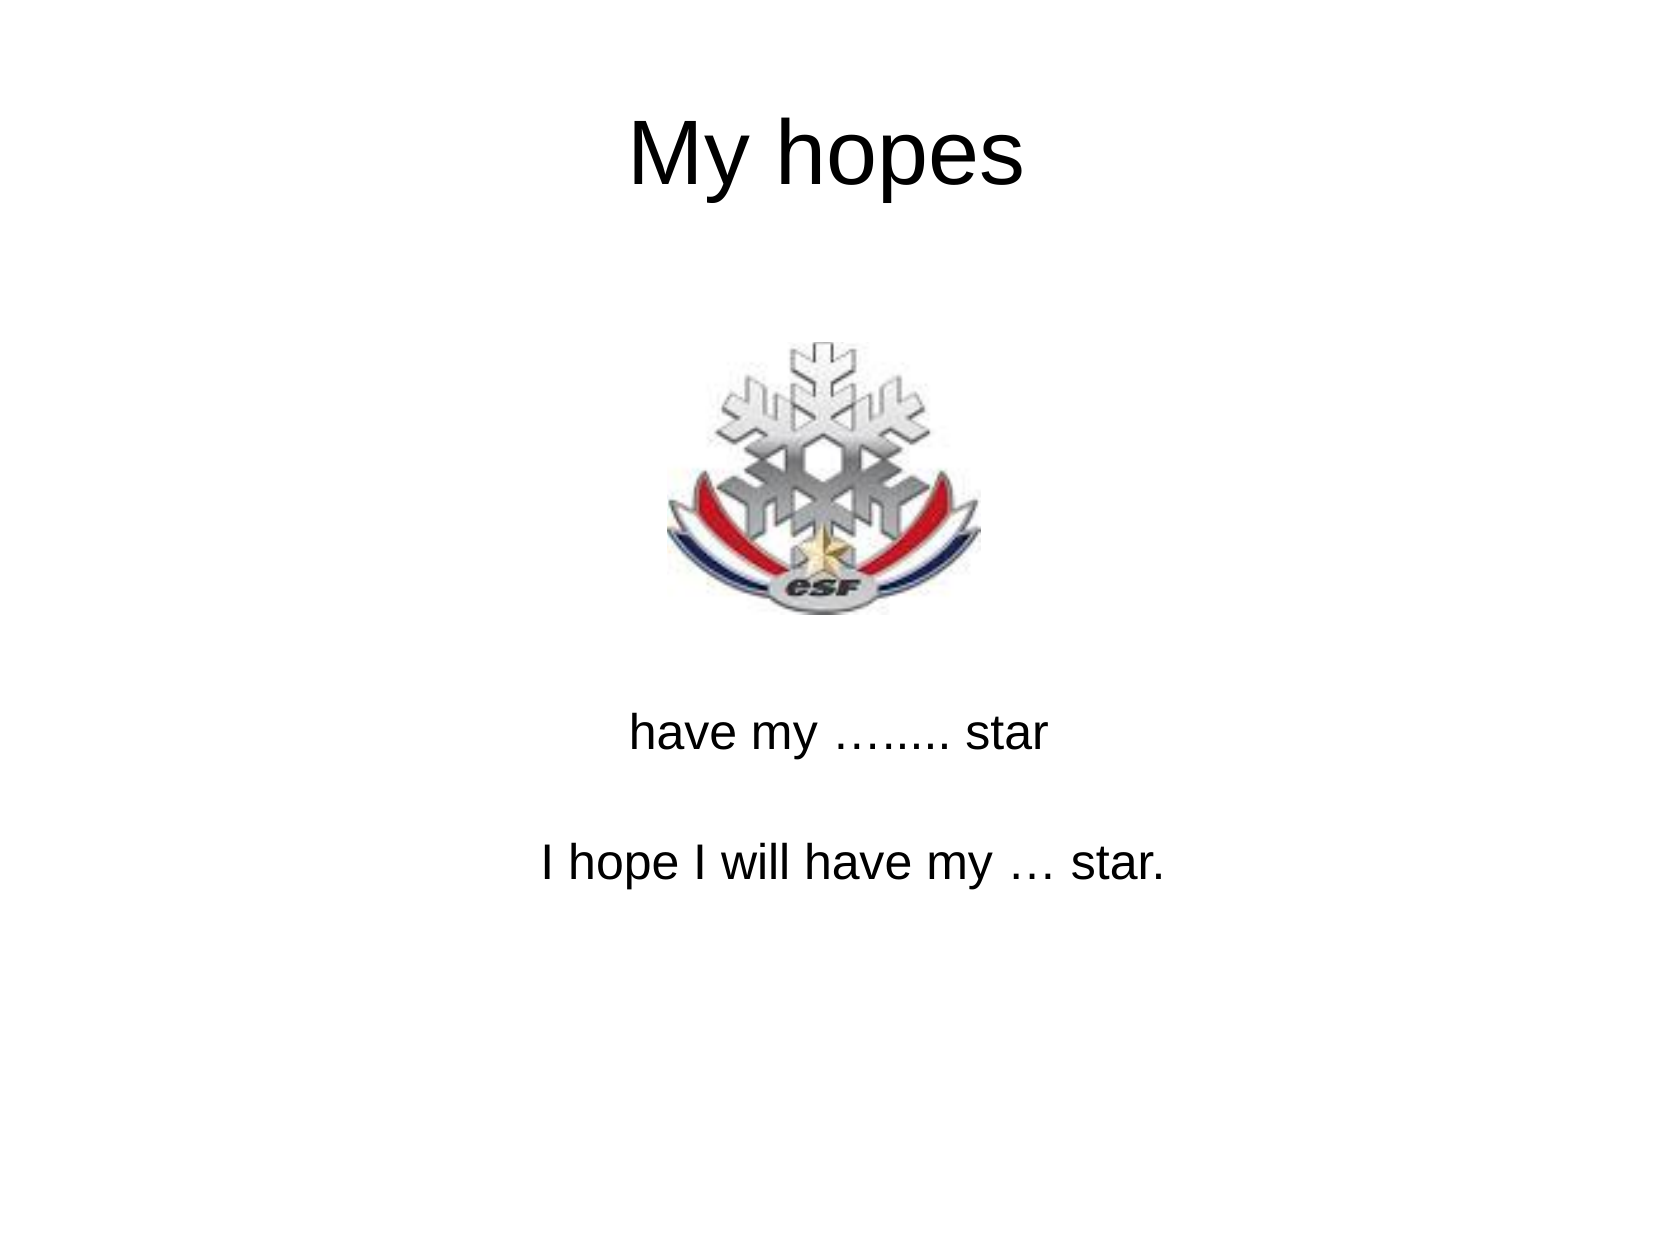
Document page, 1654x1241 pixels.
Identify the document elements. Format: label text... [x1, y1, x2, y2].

title My hopes [82, 49, 1571, 257]
text_box I hope I will have my … star. [525, 826, 1181, 898]
text_box have my …..... star [614, 696, 1065, 768]
picture [667, 342, 981, 615]
